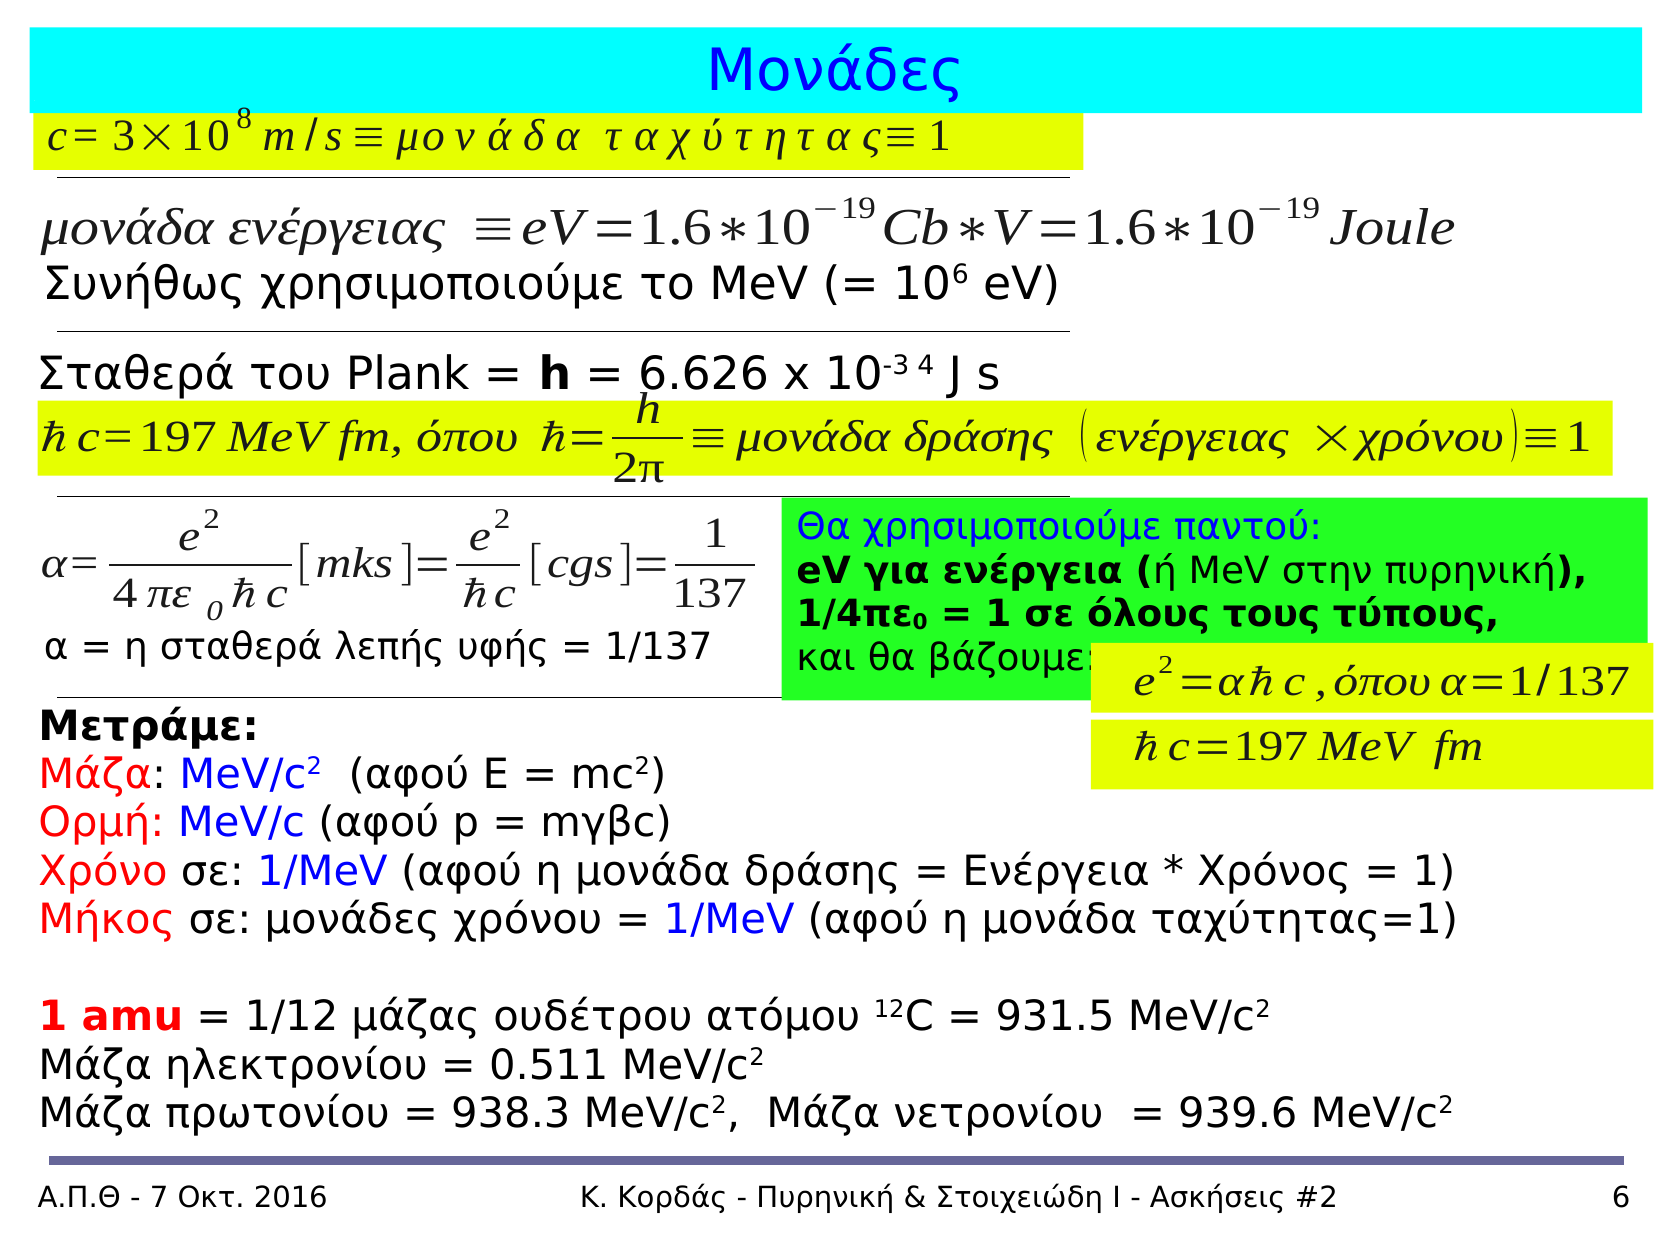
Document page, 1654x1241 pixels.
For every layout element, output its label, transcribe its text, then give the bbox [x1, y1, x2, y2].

text_box α = η σταθερά λεπής υφής = 1/137 [29, 617, 753, 677]
chart [27, 381, 1609, 497]
chart [34, 100, 983, 173]
chart [1120, 720, 1502, 773]
text_box [983, 114, 1084, 170]
text_box Συνήθως χρησιμοποιούμε το MeV (= 106 eV) [27, 249, 1453, 319]
text_box [1090, 719, 1654, 790]
text_box Μετράμε: Μάζα: MeV/c2 (αφού Ε = mc2) Ορμή: MeV/c (αφού p = mγβc) Χρόνο σε: 1/MeV (αφού η μονάδα δράσης = Ενέργεια * Xρόνος = 1) Μήκος σε: μονάδες χρόνου = 1/MeV (αφού η μονάδα ταχύτητας=1) 1 amu = 1/12 μάζας ουδέτρου ατόμου 12C = 931.5 MeV/c2 Mάζα ηλεκτρονίου = 0.511 MeV/c2 Μάζα πρωτονίου = 938.3 MeV/c2, Μάζα νετρονίου = 939.6 MeV/c2 [23, 693, 1639, 1154]
title Μονάδες [29, 27, 1643, 114]
text_box Σταθερά του Plank = h = 6.626 x 10-3 4 J s [21, 339, 1016, 410]
text_box [1609, 400, 1613, 476]
text_box [1090, 642, 1654, 713]
chart [22, 189, 1480, 260]
chart [28, 501, 776, 629]
text_box Θα χρησιμοποιούμε παντού: eV για ενέργεια (ή MeV στην πυρηνική), 1/4πε0 = 1 σε όλους τους τύπους, και θα βάζουμε: [781, 497, 1648, 701]
chart [1120, 649, 1647, 708]
